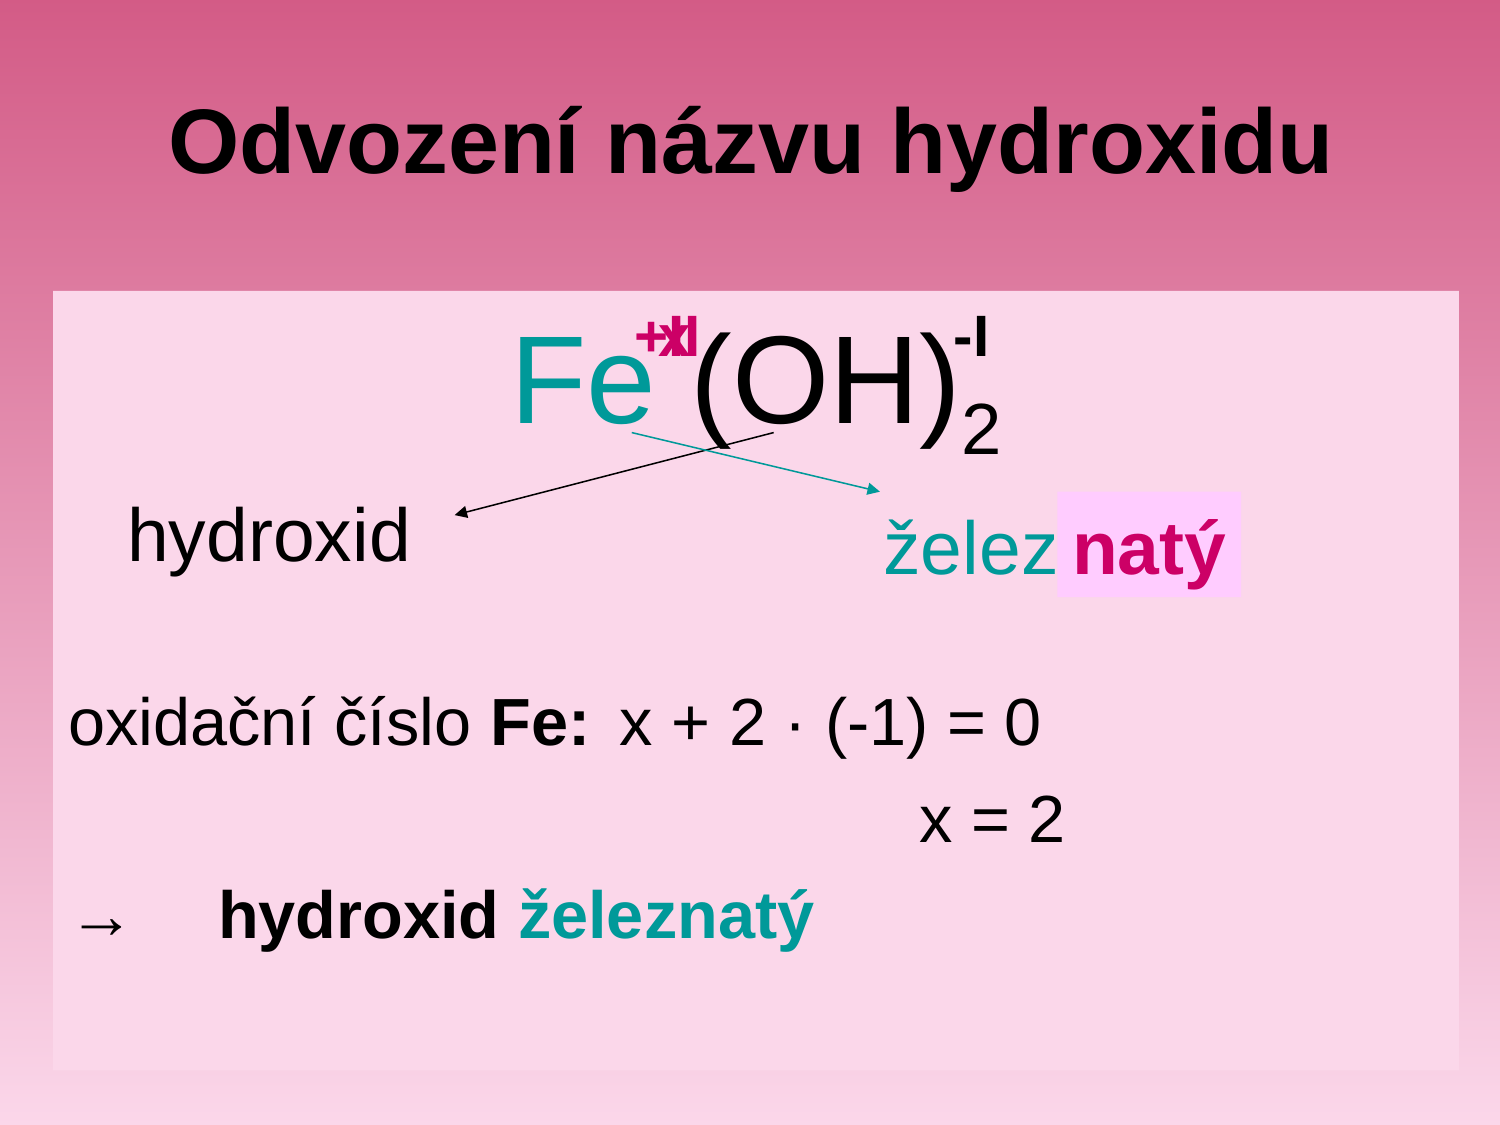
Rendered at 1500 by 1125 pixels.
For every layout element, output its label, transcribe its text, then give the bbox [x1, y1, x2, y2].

title Odvození názvu hydroxidu [76, 42, 1427, 231]
list Fe (OH)2 oxidační číslo Fe: x + 2 · (-1) = 0 x = 2 → hydroxid železnatý [53, 290, 1459, 1071]
text_box želez .... [868, 491, 1057, 598]
text_box hydroxid [112, 478, 426, 585]
text_box natý [1057, 491, 1242, 598]
text_box -I [939, 290, 1005, 377]
text_box +II [620, 290, 727, 377]
